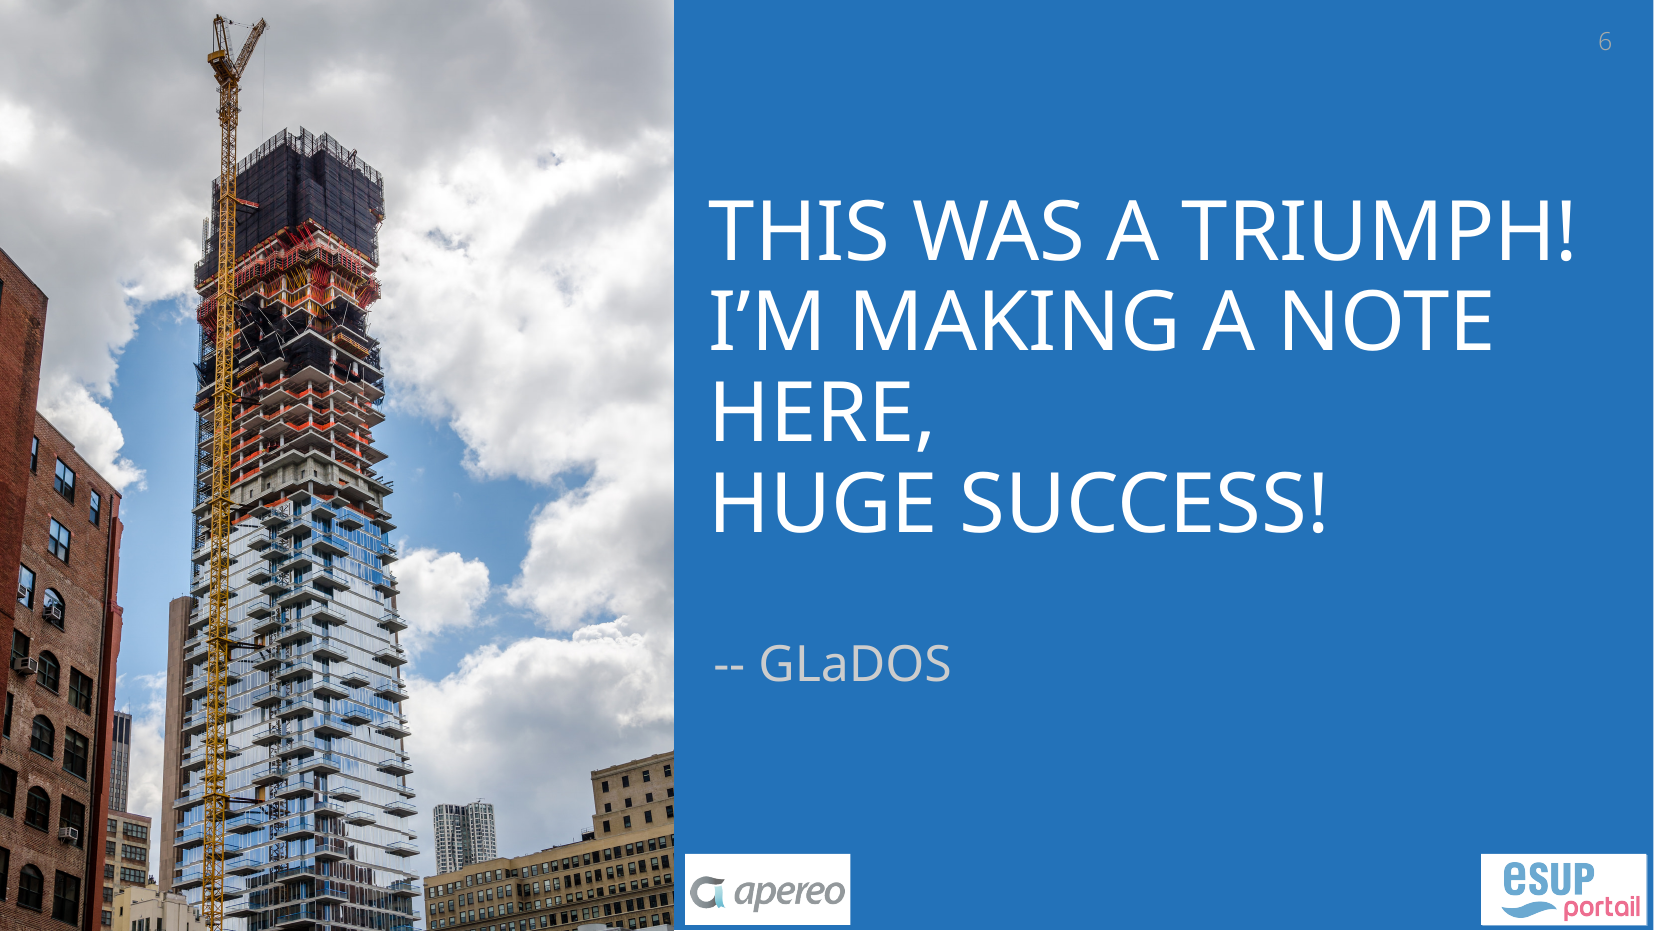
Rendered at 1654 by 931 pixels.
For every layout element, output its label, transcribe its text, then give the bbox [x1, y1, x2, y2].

text_box [685, 853, 851, 925]
picture [0, 0, 674, 931]
text_box <number> [1563, 23, 1647, 79]
text_box -- GLaDOS [713, 628, 1340, 703]
text_box [1481, 853, 1648, 926]
text_box THIS WAS A TRIUMPH! I’M MAKING A NOTE HERE, HUGE SUCCESS! [708, 187, 1595, 509]
